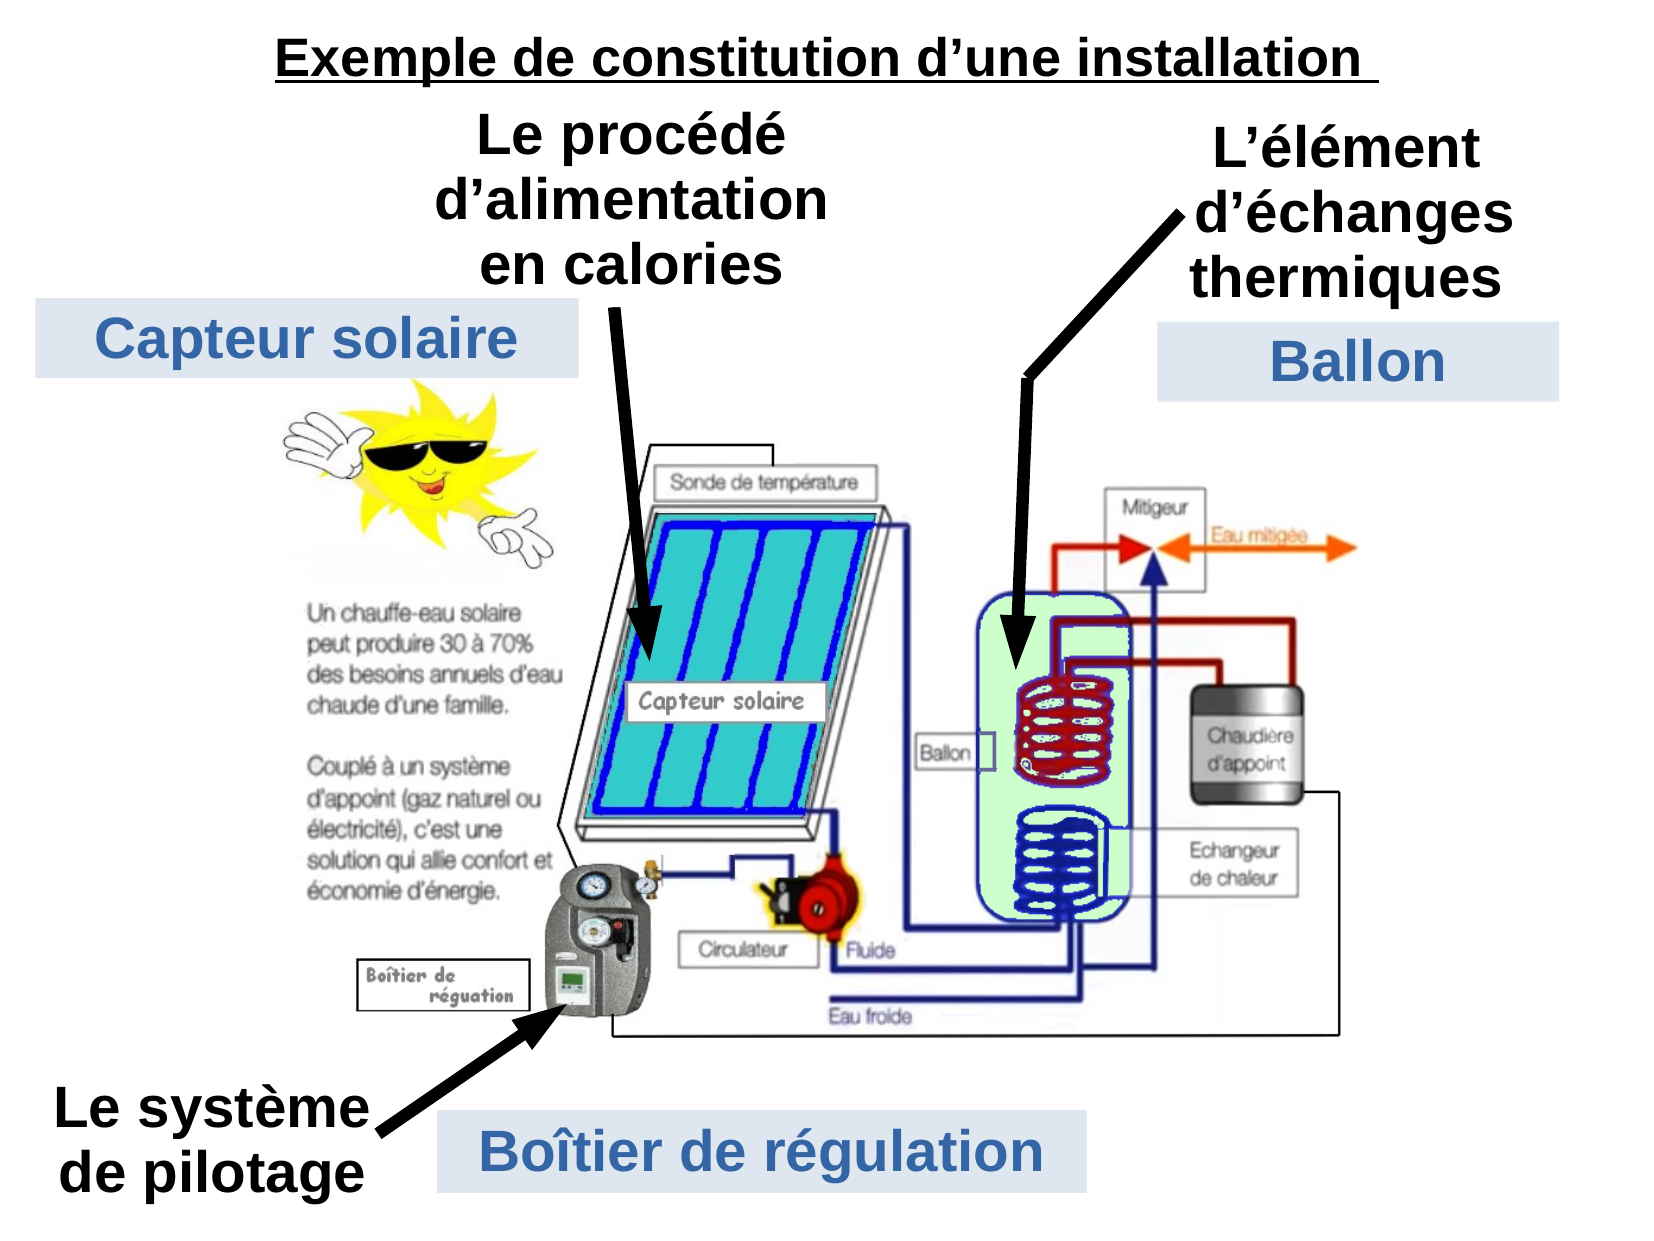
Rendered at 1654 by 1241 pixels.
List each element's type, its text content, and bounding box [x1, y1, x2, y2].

text_box Boîtier de régulation [437, 1110, 1087, 1193]
text_box Capteur solaire [35, 298, 579, 378]
text_box Le système de pilotage [23, 1062, 402, 1217]
text_box Exemple de constitution d’une installation [70, 20, 1583, 96]
picture [259, 377, 1369, 1043]
text_box Le procédé d’alimentation en calories [413, 91, 851, 308]
text_box Ballon [1157, 321, 1560, 402]
text_box L’élément d’échanges thermiques [1110, 107, 1583, 319]
